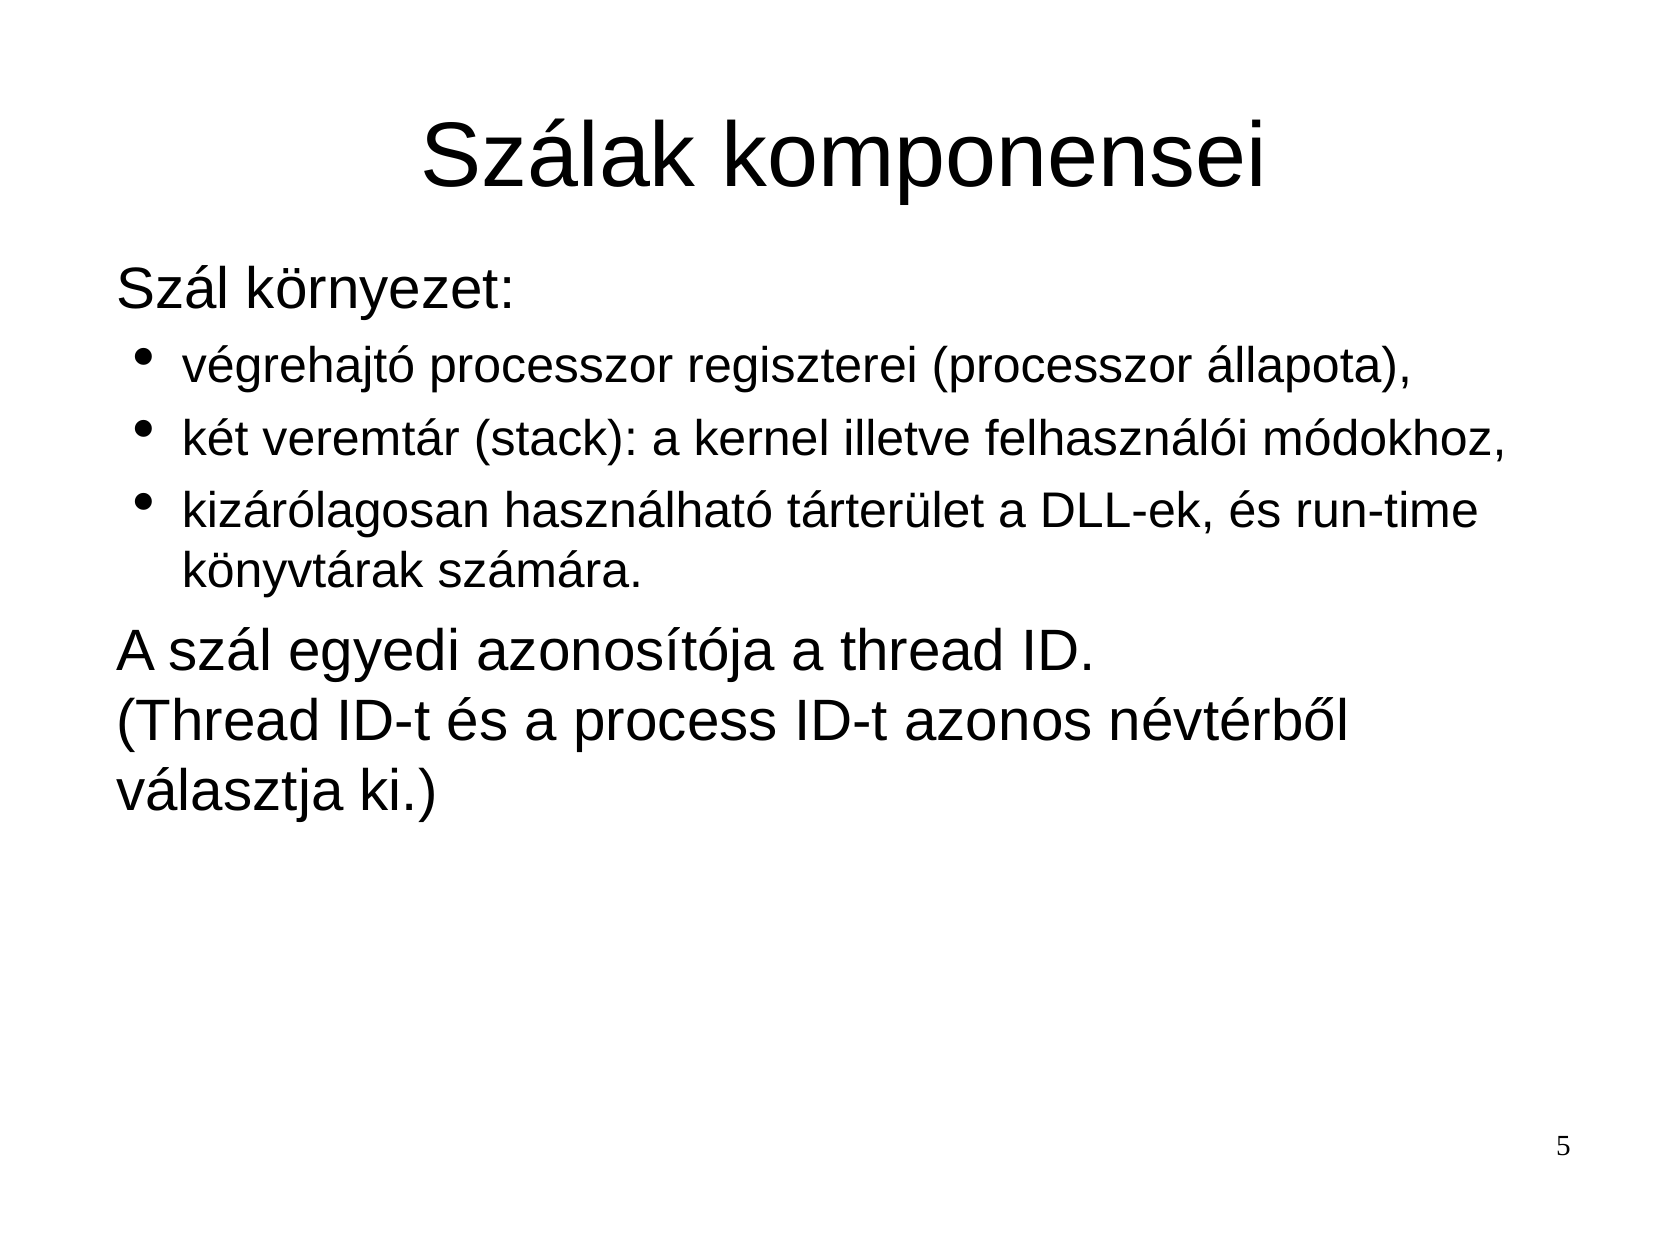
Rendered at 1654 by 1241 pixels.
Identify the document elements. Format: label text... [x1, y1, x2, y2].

title Szálak komponensei [123, 46, 1530, 242]
list Szál környezet: végrehajtó processzor regiszterei (processzor állapota), két veremtár (stack): a kernel illetve felhasználói módokhoz, kizárólagosan használható tárterület a DLL-ek, és run-time könyvtárak számára. A szál egyedi azonosítója a thread ID. (Thread ID-t és a process ID-t azonos névtérből választja ki.) [45, 242, 1622, 1167]
